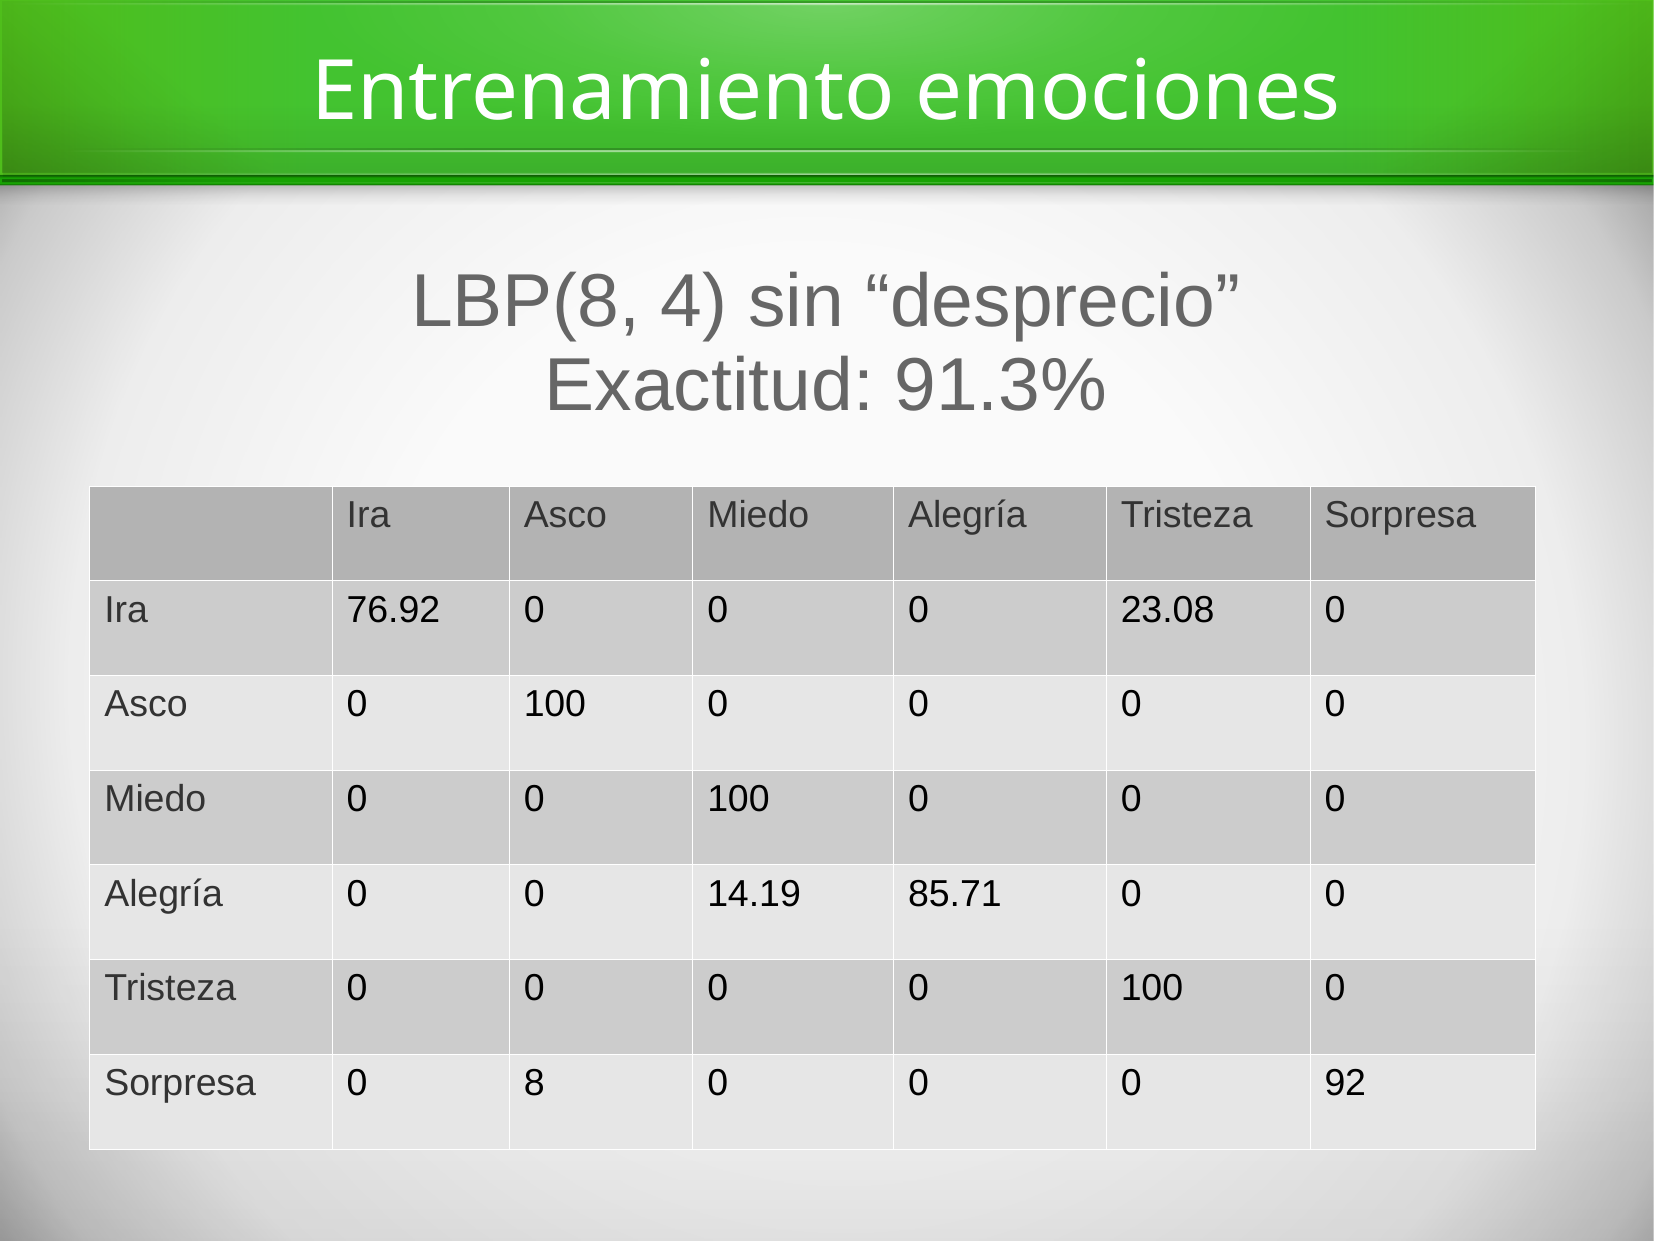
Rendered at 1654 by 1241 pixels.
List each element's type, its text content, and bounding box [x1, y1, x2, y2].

table_cell 85.71 [894, 865, 1106, 959]
title Entrenamiento emociones [82, 17, 1571, 166]
table_cell 0 [1311, 581, 1535, 675]
table_cell Asco [90, 676, 332, 770]
table_cell 0 [1311, 771, 1535, 864]
table_cell 0 [693, 1055, 893, 1149]
table_header Tristeza [1107, 487, 1310, 580]
table_cell 0 [333, 676, 509, 770]
table_cell 0 [1311, 676, 1535, 770]
table_cell 0 [333, 1055, 509, 1149]
table_cell 8 [510, 1055, 692, 1149]
table_cell 0 [510, 771, 692, 864]
table_cell Sorpresa [90, 1055, 332, 1149]
table_cell 23.08 [1107, 581, 1310, 675]
table_cell 100 [510, 676, 692, 770]
table_cell 0 [1107, 771, 1310, 864]
table_cell 0 [1107, 865, 1310, 959]
table_cell 0 [693, 960, 893, 1054]
table_header Miedo [693, 487, 893, 580]
table_cell 0 [510, 581, 692, 675]
table_cell 0 [1107, 676, 1310, 770]
table_cell 0 [894, 676, 1106, 770]
table_cell 0 [894, 581, 1106, 675]
table_cell 0 [693, 676, 893, 770]
table_header [90, 487, 332, 580]
table_cell Tristeza [90, 960, 332, 1054]
table_cell Alegría [90, 865, 332, 959]
table_header Alegría [894, 487, 1106, 580]
table_cell 0 [693, 581, 893, 675]
table_cell 0 [333, 771, 509, 864]
table_cell Miedo [90, 771, 332, 864]
picture [0, 0, 1654, 1241]
table_cell 0 [333, 960, 509, 1054]
table_header Sorpresa [1311, 487, 1535, 580]
table_cell 0 [333, 865, 509, 959]
table_cell Ira [90, 581, 332, 675]
table_cell 0 [894, 771, 1106, 864]
table_cell 0 [1311, 865, 1535, 959]
table_cell 0 [510, 960, 692, 1054]
table_header Ira [333, 487, 509, 580]
table_cell 0 [1311, 960, 1535, 1054]
table_cell 76.92 [333, 581, 509, 675]
table_cell 0 [894, 960, 1106, 1054]
table_cell 0 [510, 865, 692, 959]
table_cell 100 [693, 771, 893, 864]
table_cell 0 [894, 1055, 1106, 1149]
table_cell 0 [1107, 1055, 1310, 1149]
text_box LBP(8, 4) sin “desprecio” Exactitud: 91.3% [82, 259, 1570, 434]
table_cell 92 [1311, 1055, 1535, 1149]
table_cell 14.19 [693, 865, 893, 959]
table_cell 100 [1107, 960, 1310, 1054]
table_header Asco [510, 487, 692, 580]
